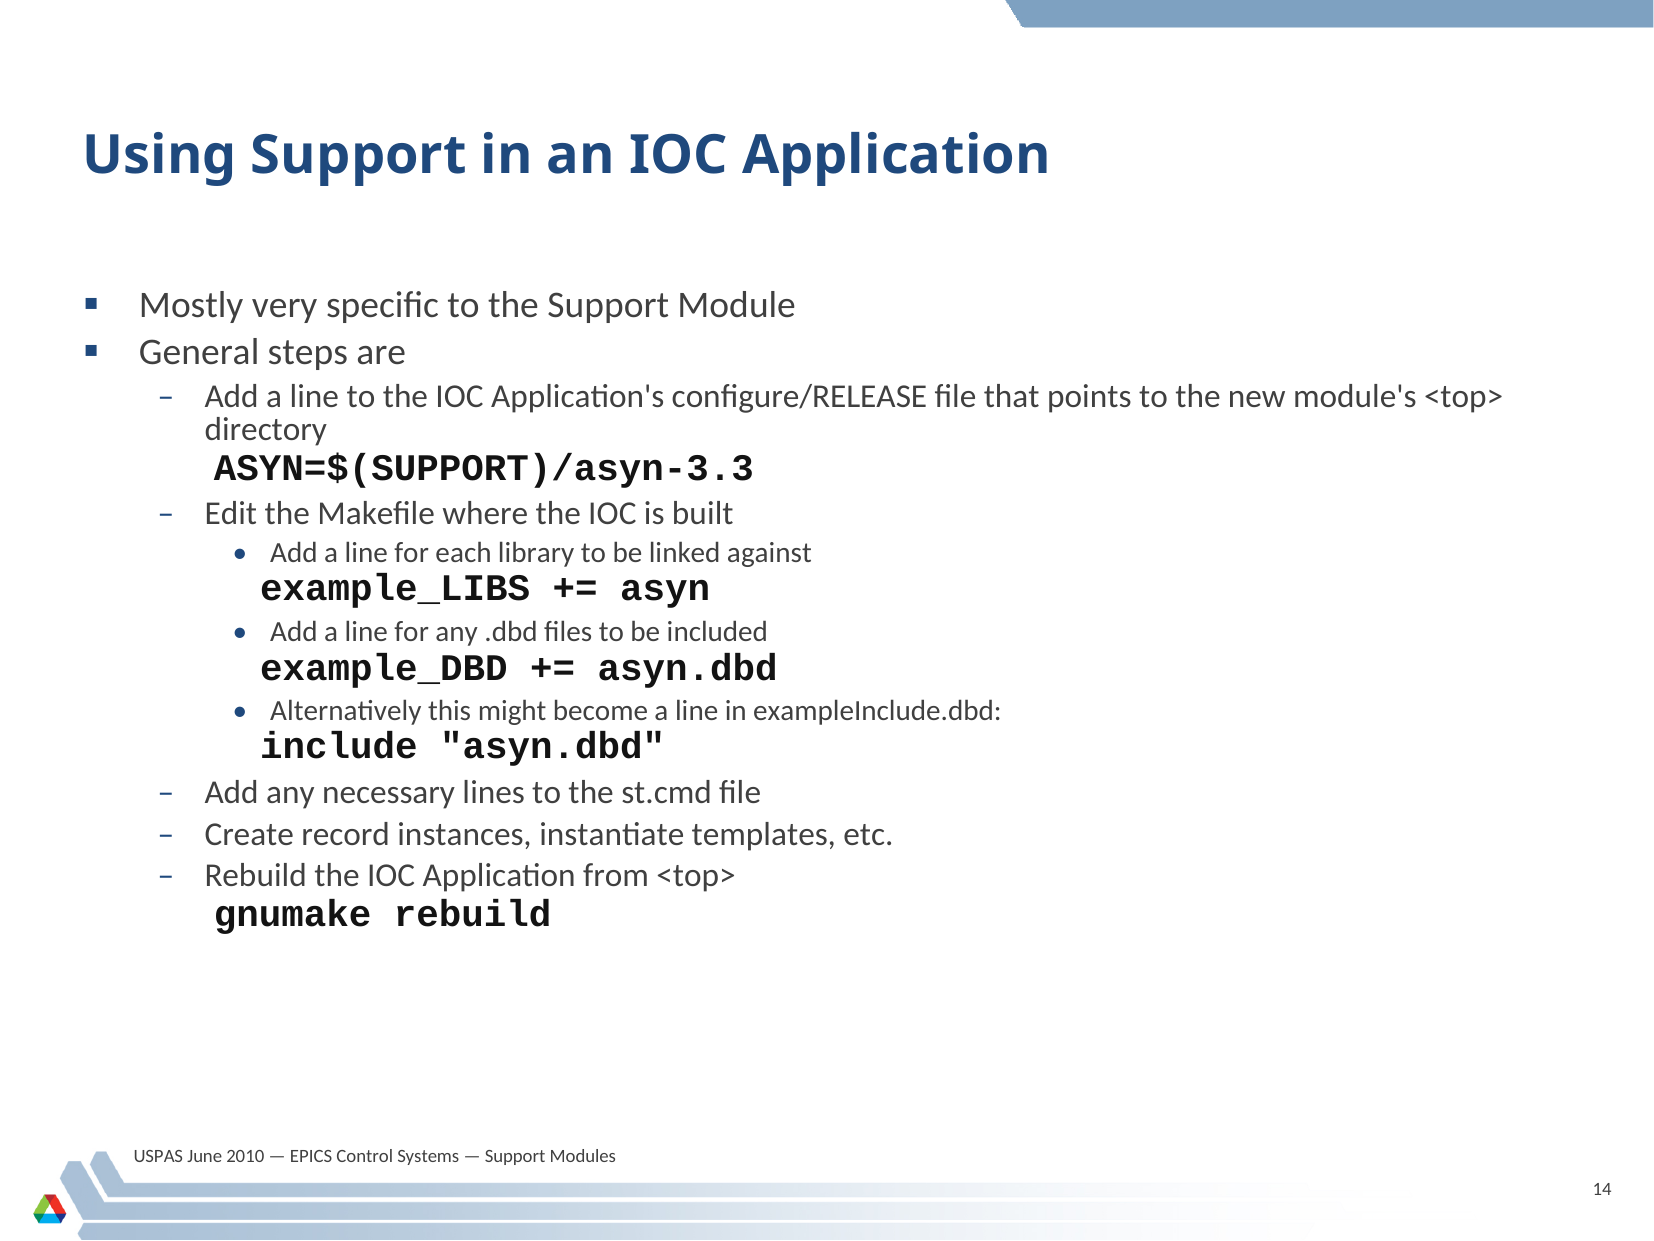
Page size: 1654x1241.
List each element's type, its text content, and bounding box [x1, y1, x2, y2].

picture [0, 0, 1654, 29]
picture [0, 1143, 1654, 1240]
title Using Support in an IOC Application [82, 49, 1571, 257]
list Mostly very specific to the Support Module General steps are Add a line to the IOC Application's configure/RELEASE file that points to the new module's <top> directory ASYN=$(SUPPORT)/asyn-3.3 Edit the Makefile where the IOC is built Add a line for each library to be linked against example_LIBS += asyn Add a line for any .dbd files to be included example_DBD += asyn.dbd Alternatively this might become a line in exampleInclude.dbd: include "asyn.dbd" Add any necessary lines to the st.cmd file Create record instances, instantiate templates, etc. Rebuild the IOC Application from <top> gnumake rebuild [82, 289, 1571, 1108]
